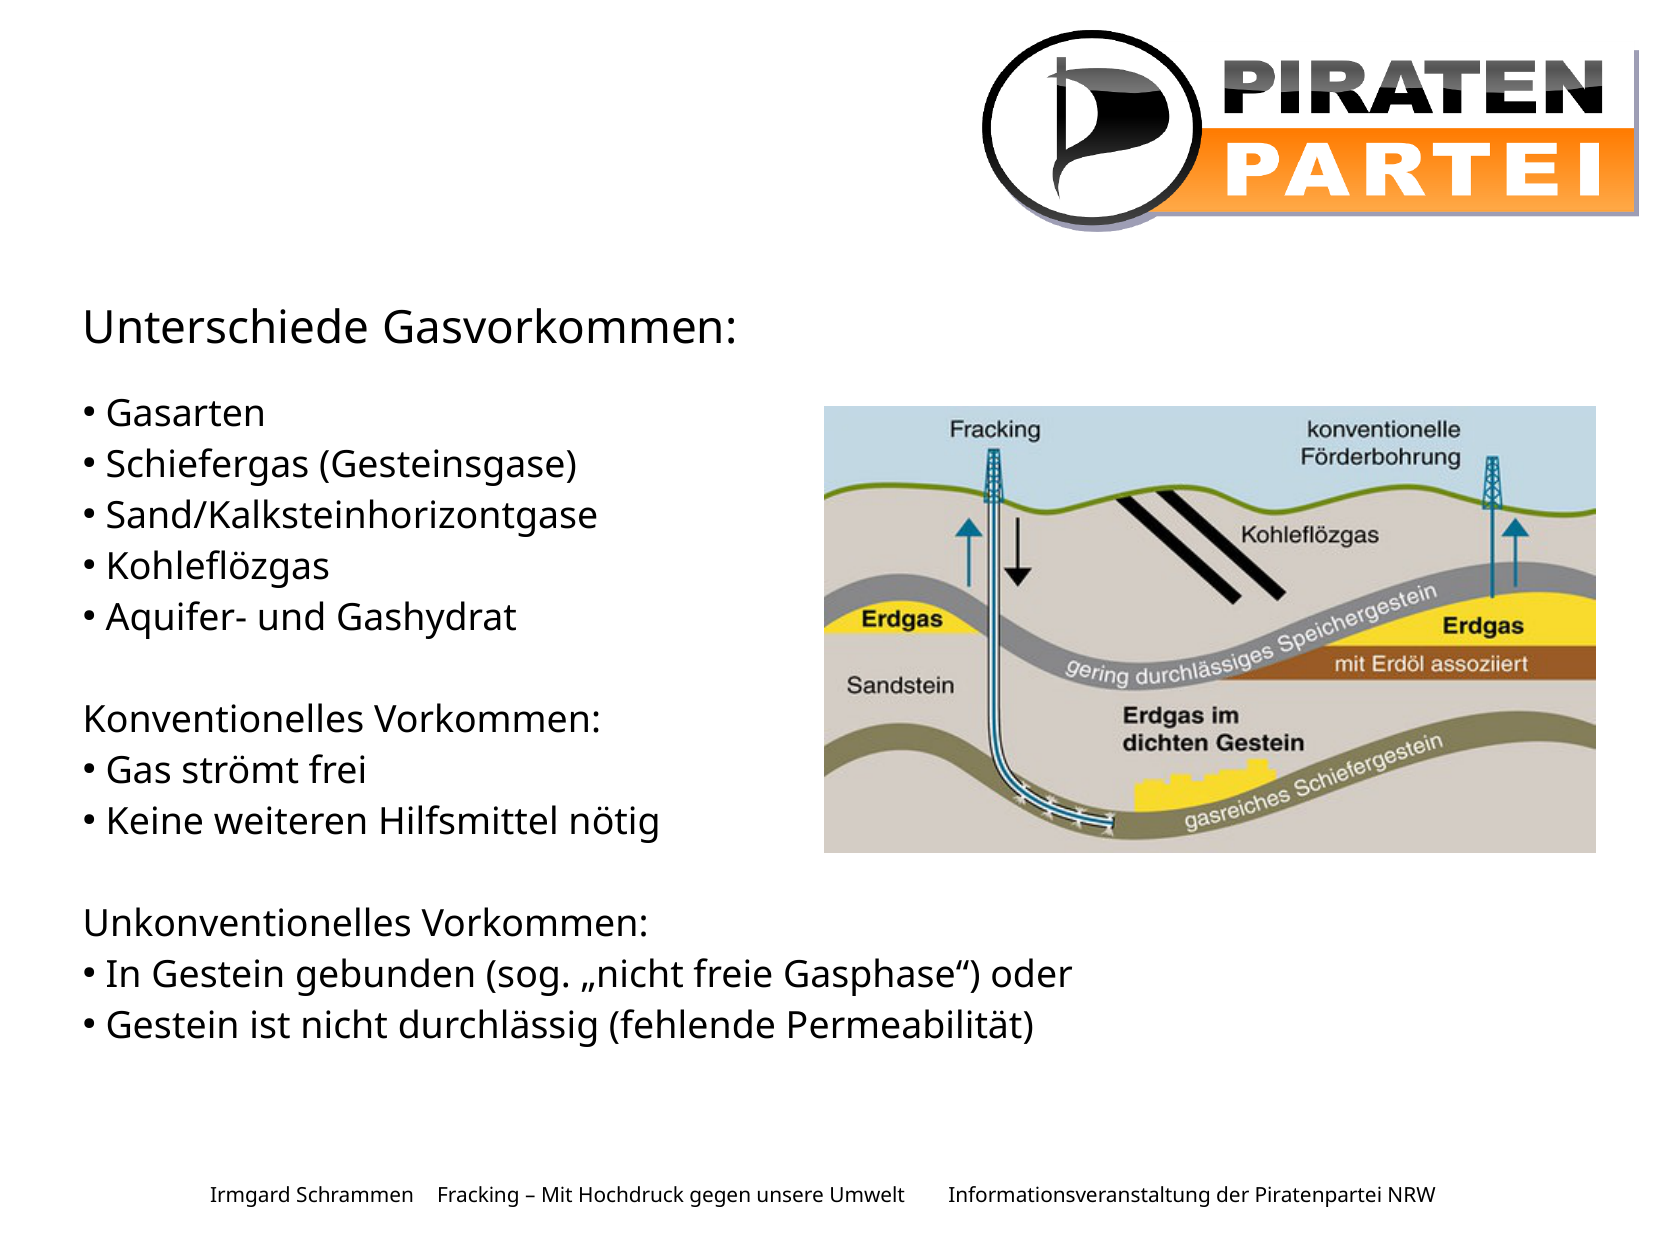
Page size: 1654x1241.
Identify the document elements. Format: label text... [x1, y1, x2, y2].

text_box Irmgard Schrammen Fracking – Mit Hochdruck gegen unsere Umwelt Informationsveranstaltung der Piratenpartei NRW [29, 1172, 1617, 1224]
subtitle Unterschiede Gasvorkommen: Gasarten Schiefergas (Gesteinsgase) Sand/Kalksteinhorizontgase Kohleflözgas Aquifer- und Gashydrat Konventionelles Vorkommen: Gas strömt frei Keine weiteren Hilfsmittel nötig Unkonventionelles Vorkommen: In Gestein gebunden (sog. „nicht freie Gasphase“) oder Gestein ist nicht durchlässig (fehlende Permeabilität) [82, 290, 1571, 1130]
picture [974, 25, 1649, 241]
picture [824, 406, 1596, 853]
